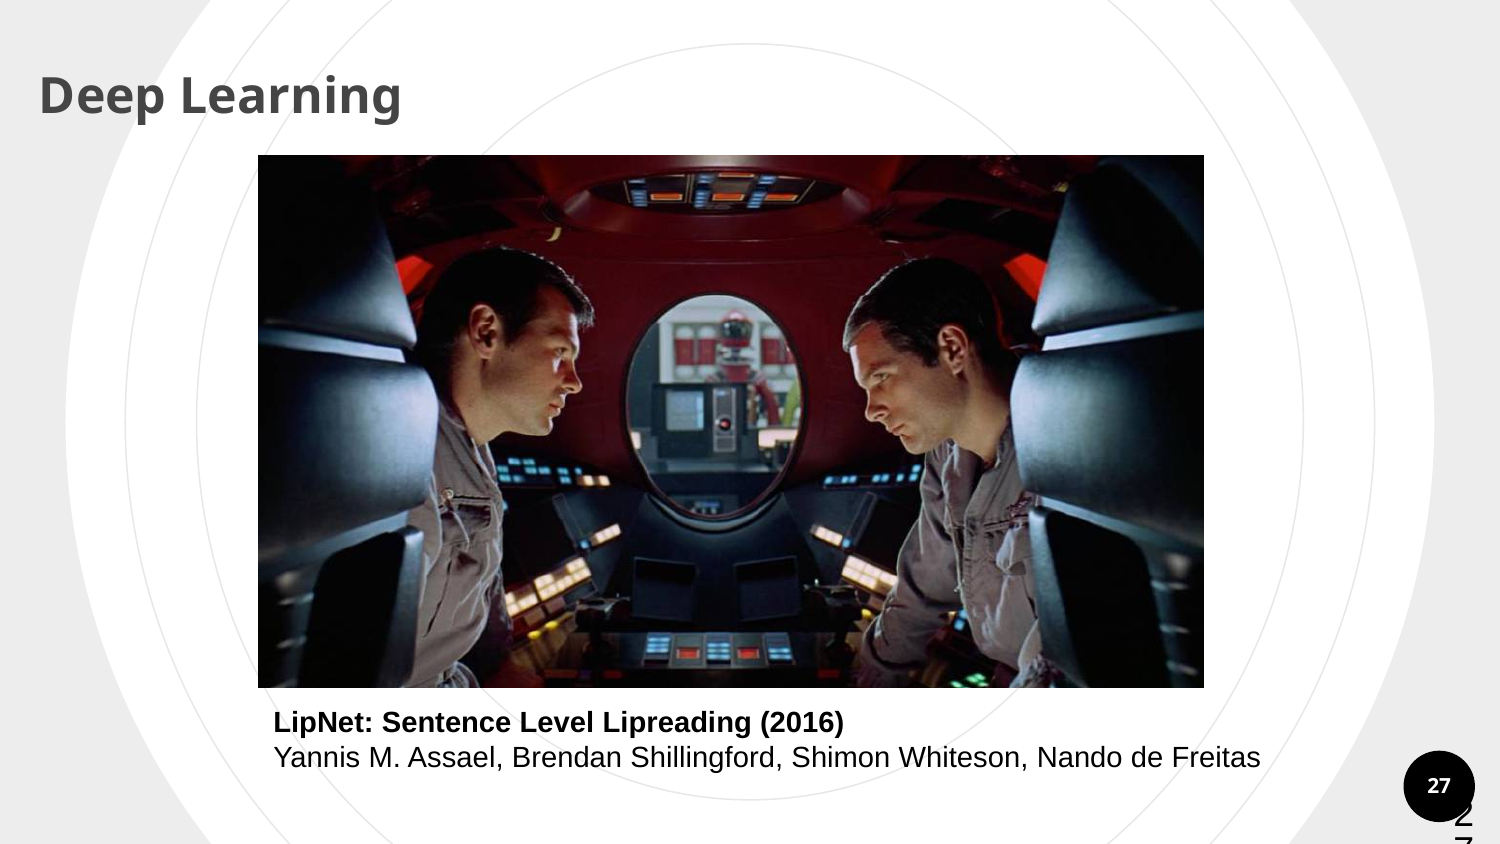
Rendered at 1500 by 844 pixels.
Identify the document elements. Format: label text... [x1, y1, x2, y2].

text_box LipNet: Sentence Level Lipreading (2016) Yannis M. Assael, Brendan Shillingford, Shimon Whiteson, Nando de Freitas [258, 688, 1399, 789]
slide_number 1 [1403, 750, 1475, 823]
picture [258, 155, 1204, 688]
text_box Deep Learning [38, 39, 1461, 149]
